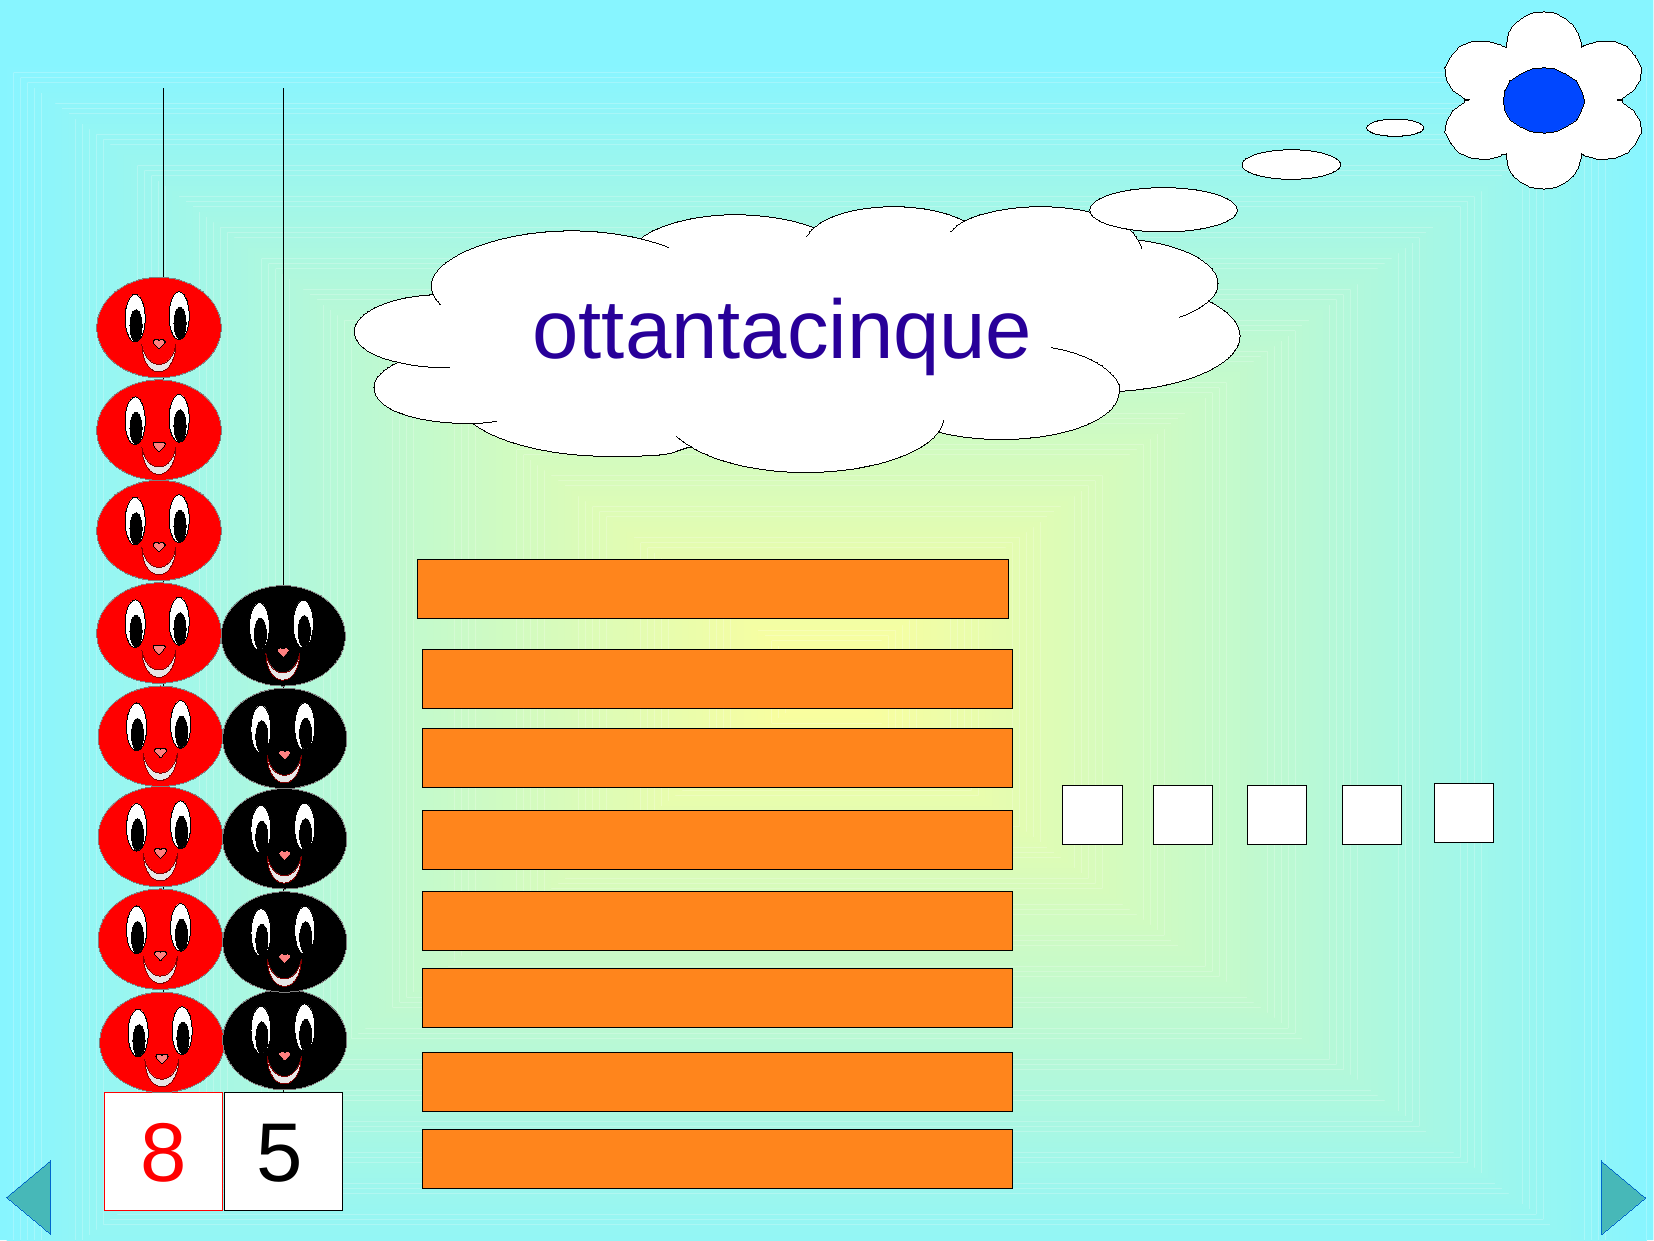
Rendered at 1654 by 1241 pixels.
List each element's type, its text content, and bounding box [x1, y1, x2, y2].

text_box [1434, 783, 1494, 843]
text_box [1342, 785, 1402, 845]
text_box [422, 891, 1013, 951]
text_box [224, 1092, 343, 1098]
text_box [422, 728, 1013, 788]
text_box [354, 187, 1241, 473]
text_box 8 5 [88, 1098, 355, 1207]
text_box [1444, 11, 1642, 190]
text_box [1242, 149, 1341, 180]
text_box [1062, 785, 1123, 845]
text_box [422, 1129, 1013, 1189]
text_box ottantacinque [472, 276, 1093, 384]
text_box [422, 1052, 1013, 1112]
text_box [1366, 119, 1424, 137]
text_box [1601, 1160, 1646, 1235]
text_box [96, 582, 346, 687]
text_box [96, 277, 222, 378]
text_box [422, 810, 1013, 870]
text_box [98, 888, 347, 1098]
text_box [417, 559, 1009, 619]
text_box [1247, 785, 1307, 845]
text_box [104, 1207, 223, 1211]
text_box [96, 379, 222, 581]
text_box [422, 968, 1013, 1028]
text_box [224, 1207, 343, 1211]
text_box [98, 685, 347, 890]
text_box [6, 1160, 51, 1235]
text_box [1153, 785, 1213, 845]
text_box [422, 649, 1013, 709]
